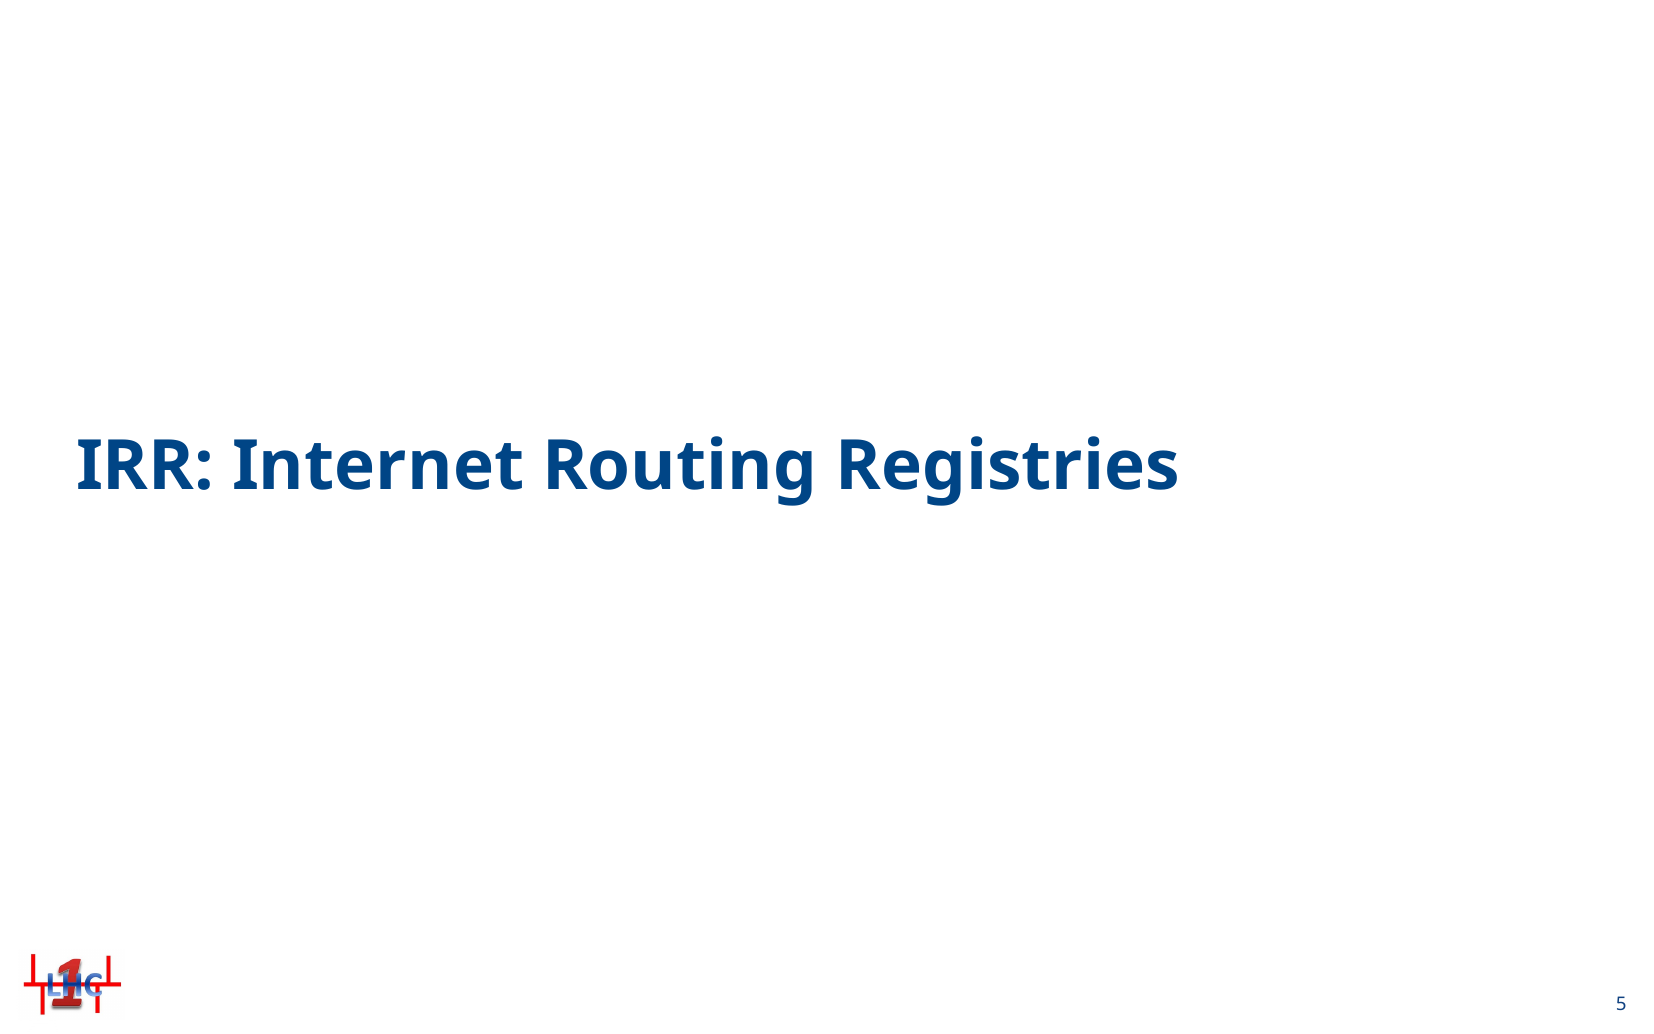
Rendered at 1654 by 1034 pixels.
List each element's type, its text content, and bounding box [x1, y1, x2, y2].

title IRR: Internet Routing Registries [76, 387, 1544, 538]
picture [16, 949, 125, 1032]
